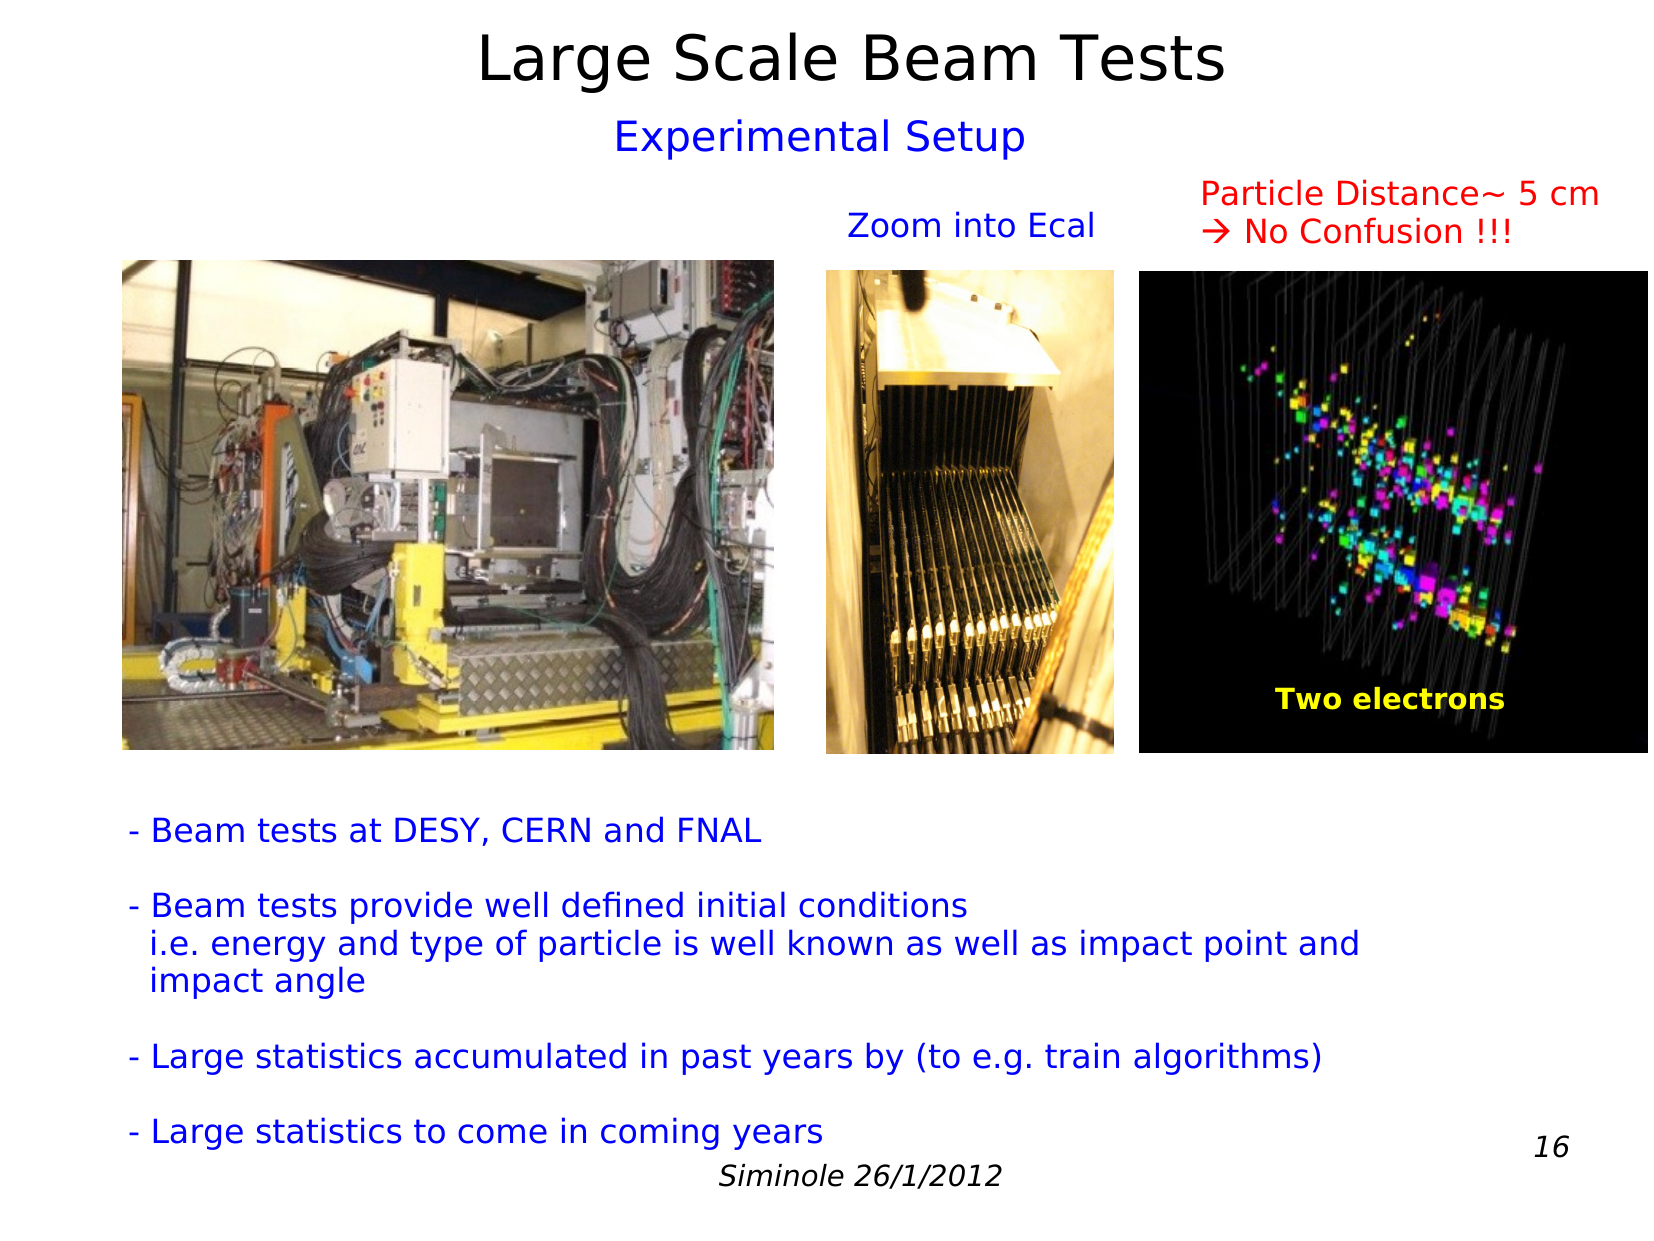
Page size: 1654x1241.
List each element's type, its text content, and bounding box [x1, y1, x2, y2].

text_box - Beam tests at DESY, CERN and FNAL - Beam tests provide well defined initial conditions i.e. energy and type of particle is well known as well as impact point and impact angle - Large statistics accumulated in past years by (to e.g. train algorithms) - Large statistics to come in coming years [114, 766, 1517, 1192]
text_box Experimental Setup [533, 106, 1137, 163]
text_box Zoom into Ecal [833, 200, 1159, 260]
text_box Particle Distance~ 5 cm  No Confusion !!! [1185, 166, 1627, 260]
picture [826, 270, 1114, 755]
picture [1139, 271, 1648, 753]
picture [122, 260, 774, 750]
text_box Two electrons [1260, 675, 1518, 724]
text_box Large Scale Beam Tests [461, 14, 1243, 104]
